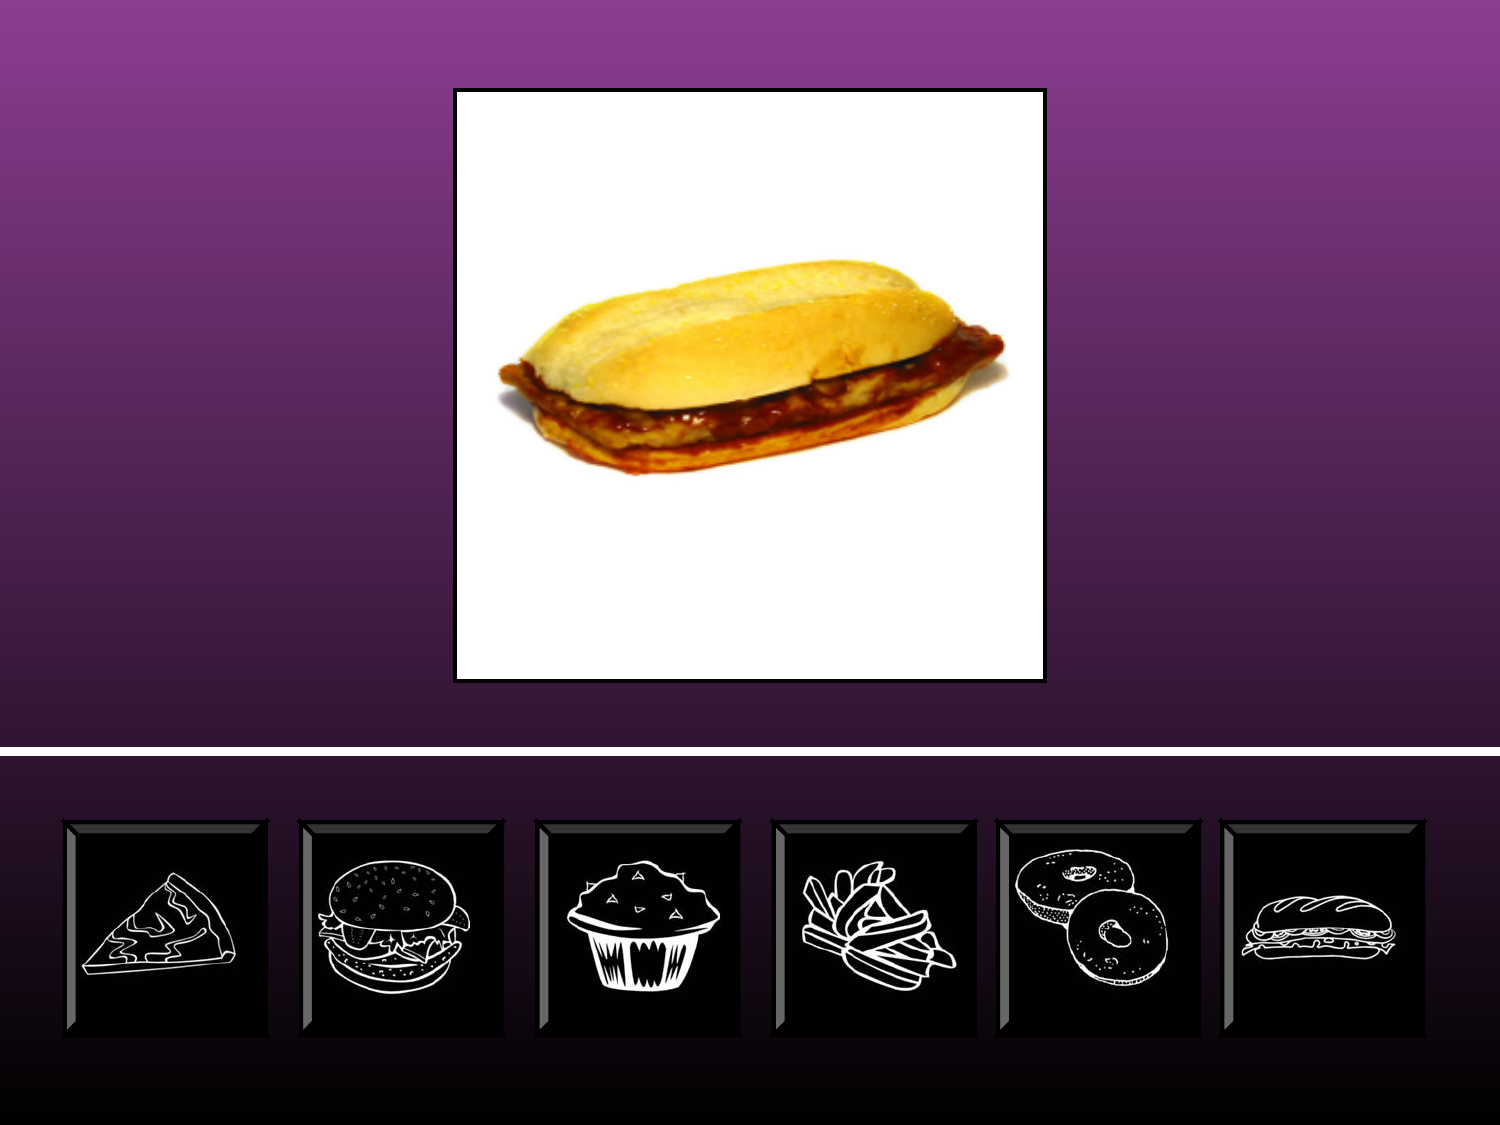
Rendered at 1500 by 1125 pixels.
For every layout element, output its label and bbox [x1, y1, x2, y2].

text_box [302, 822, 502, 1035]
text_box [454, 90, 1046, 681]
text_box [66, 822, 266, 1035]
text_box [1224, 822, 1424, 1035]
picture [489, 253, 1018, 484]
text_box [539, 822, 739, 1035]
text_box [1000, 822, 1199, 1035]
text_box [775, 822, 975, 1035]
